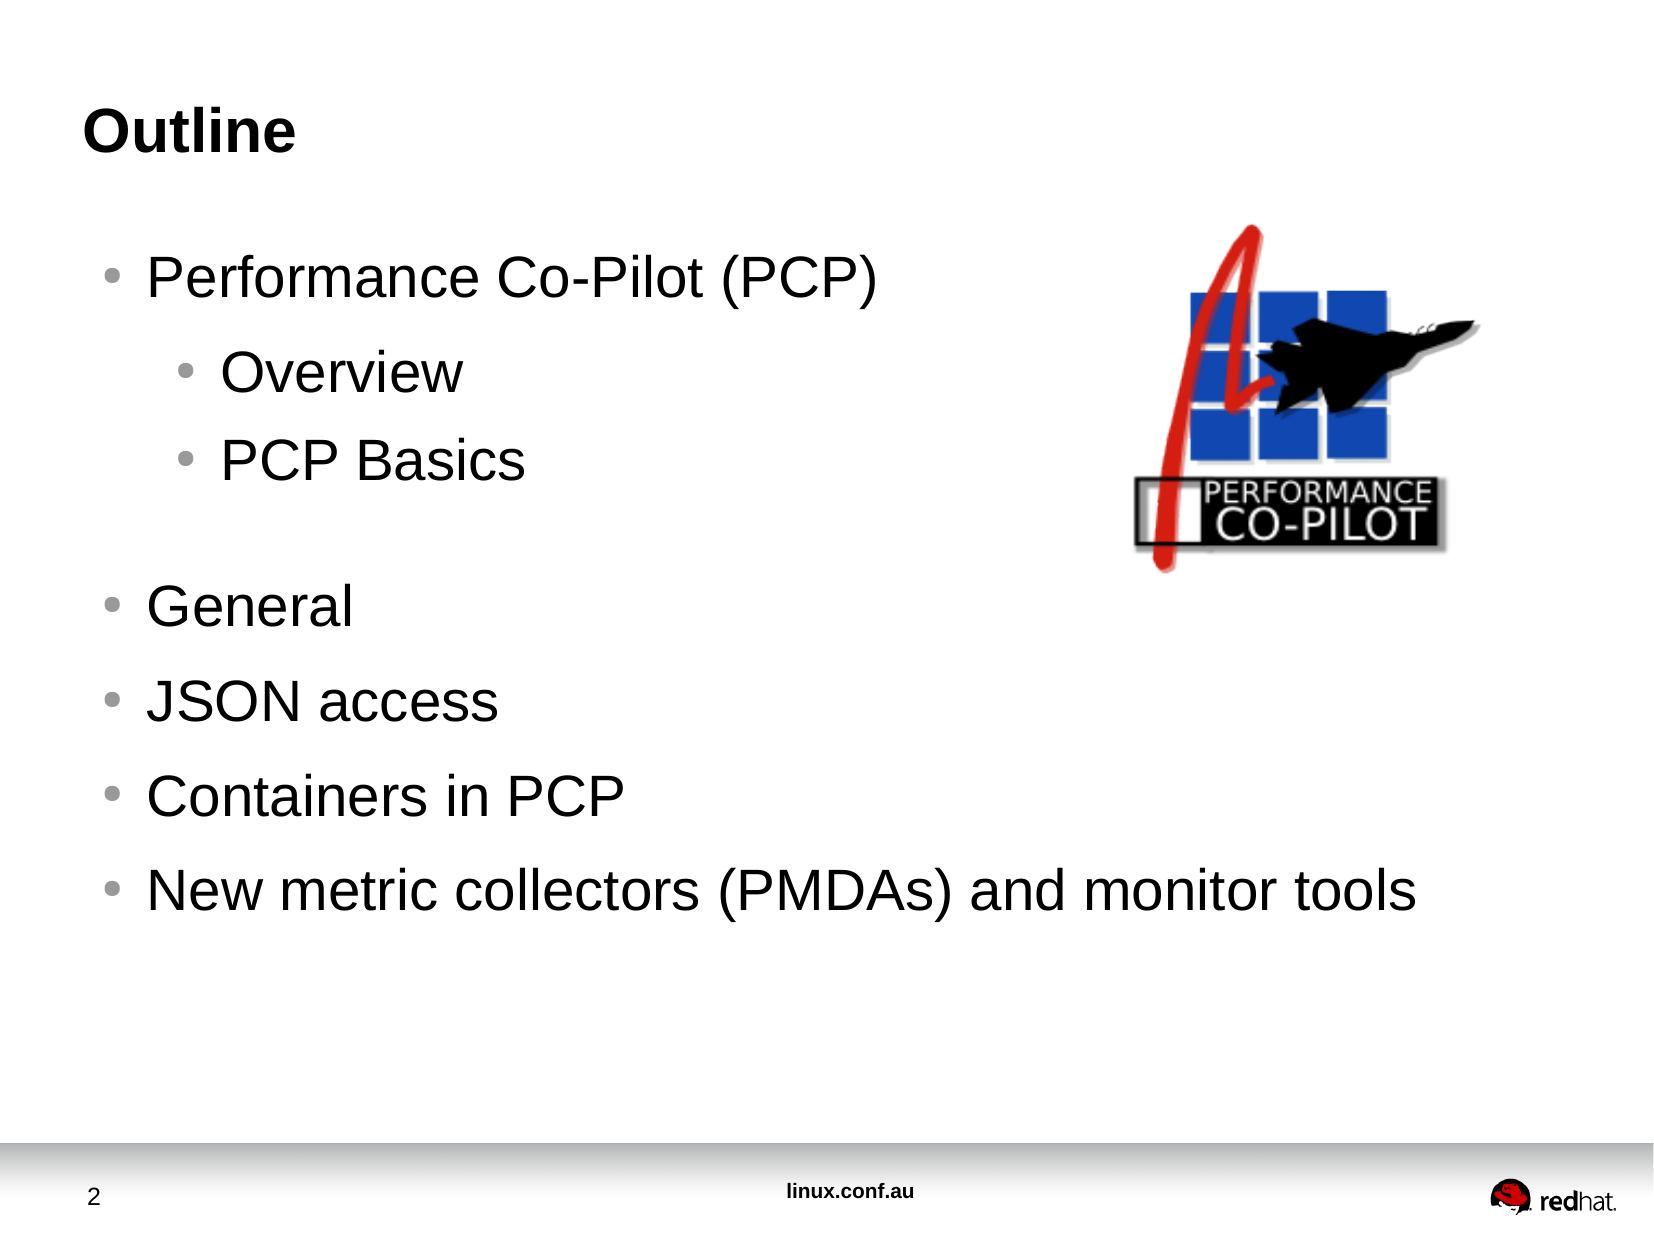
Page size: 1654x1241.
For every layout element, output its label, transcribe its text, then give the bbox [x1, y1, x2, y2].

list Performance Co-Pilot (PCP) Overview PCP Basics General JSON access Containers in PCP New metric collectors (PMDAs) and monitor tools [86, 244, 1576, 1039]
picture [0, 1143, 1654, 1241]
picture [1117, 212, 1494, 591]
title Outline [82, 37, 1571, 226]
